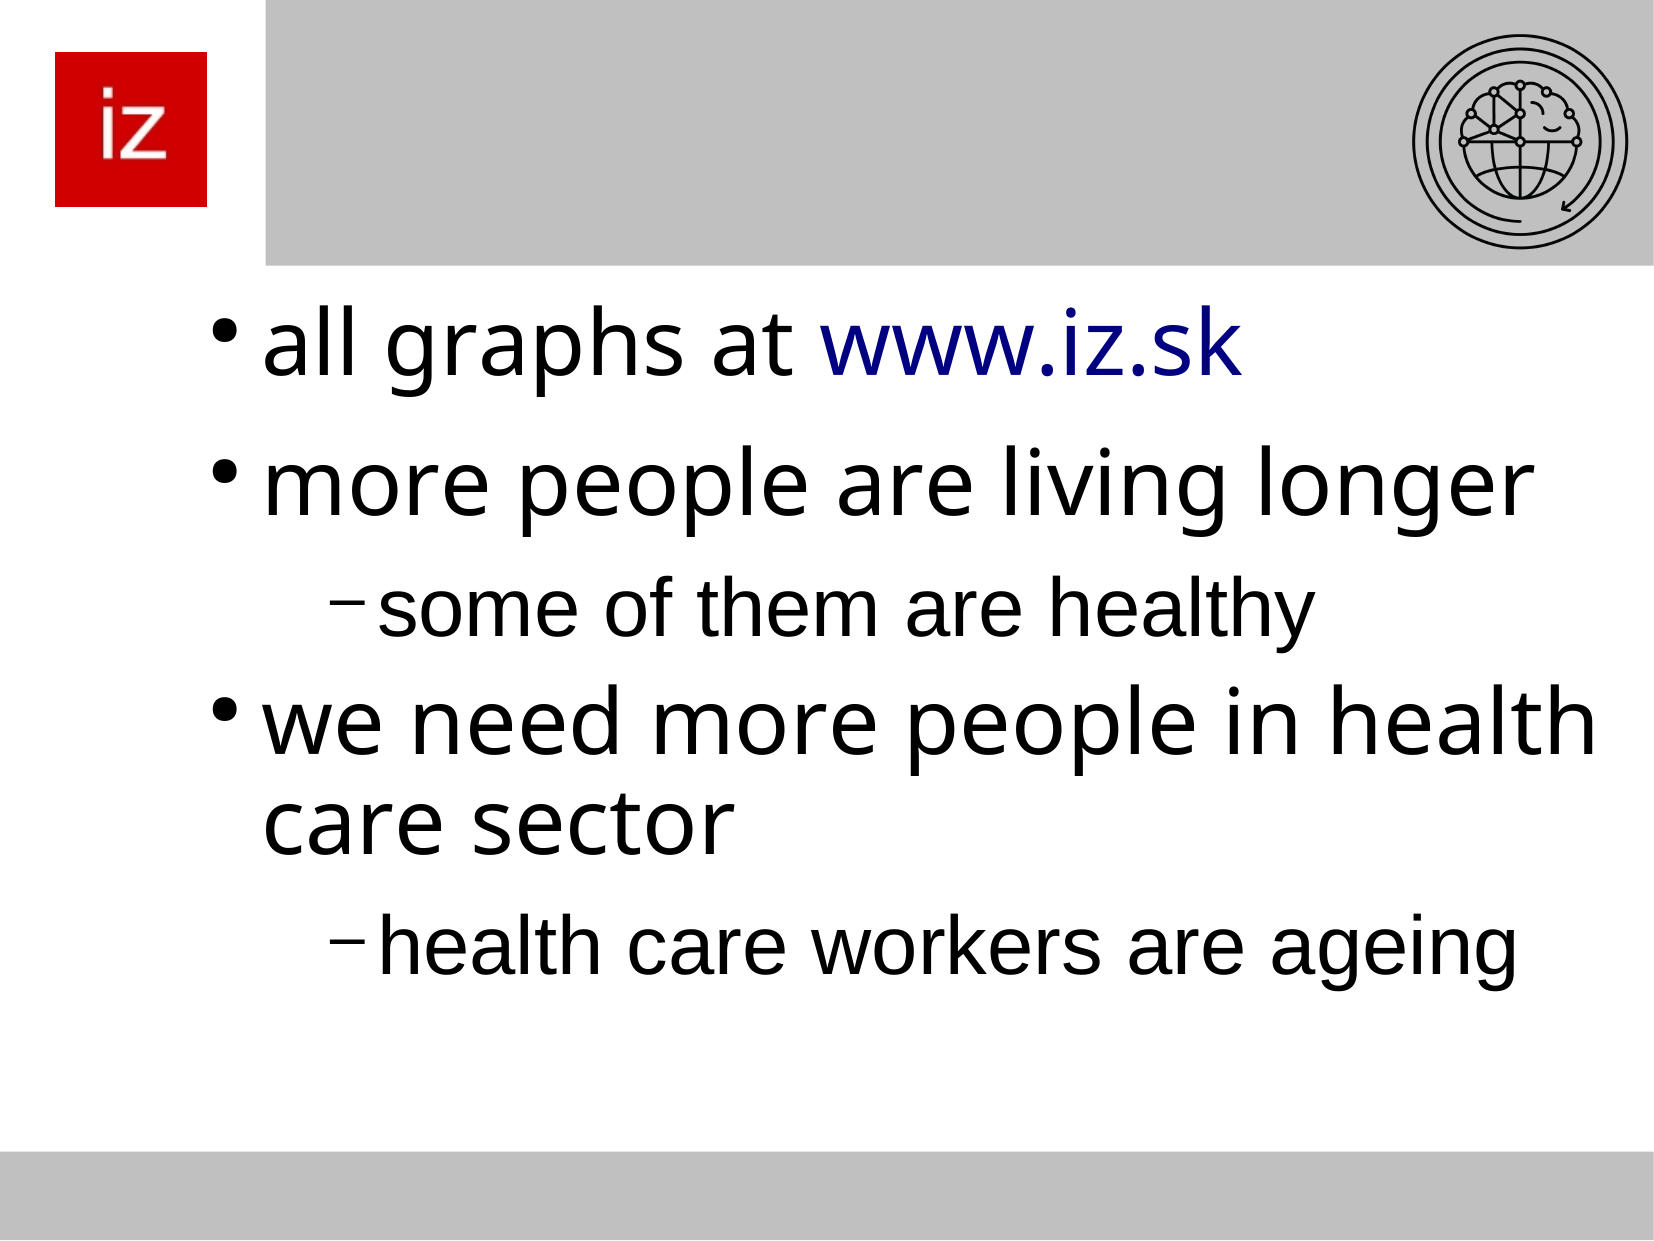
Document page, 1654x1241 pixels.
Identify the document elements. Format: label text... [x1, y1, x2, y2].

picture [55, 52, 207, 207]
picture [1352, 0, 1654, 295]
list all graphs at www.iz.sk more people are living longer some of them are healthy we need more people in health care sector health care workers are ageing [94, 295, 1654, 1063]
